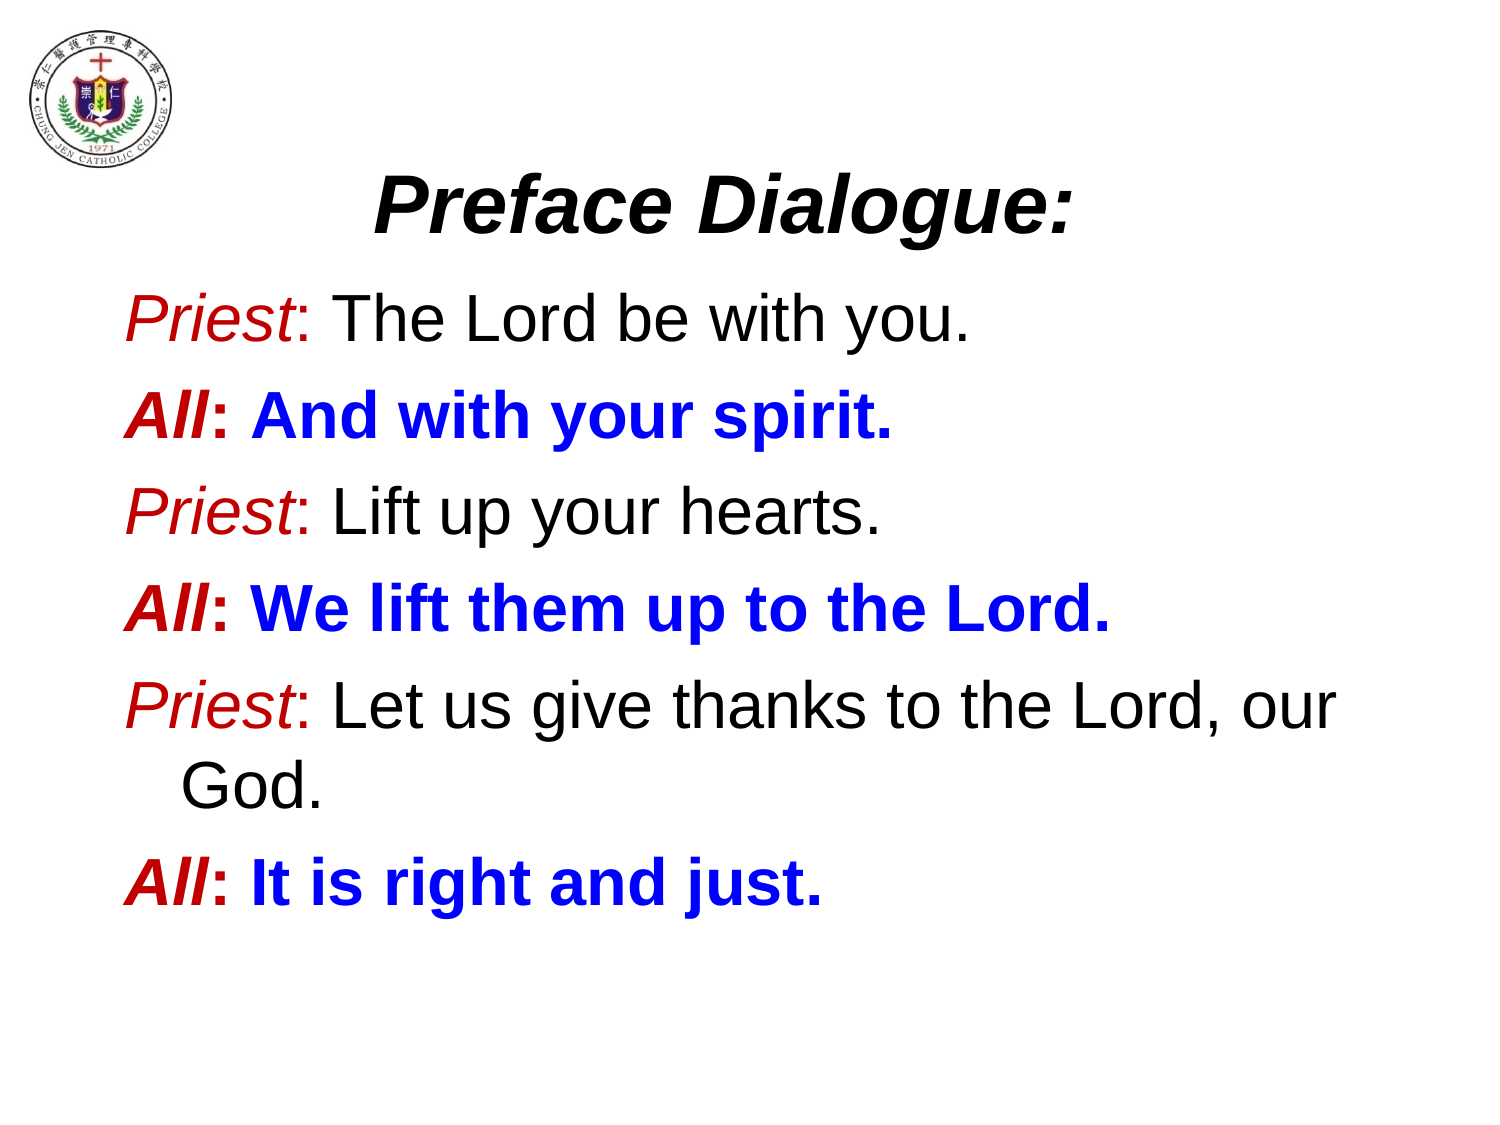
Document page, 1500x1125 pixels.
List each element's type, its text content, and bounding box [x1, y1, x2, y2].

list Priest: The Lord be with you. All: And with your spirit. Priest: Lift up your hearts. All: We lift them up to the Lord. Priest: Let us give thanks to the Lord, our God. All: It is right and just. [53, 267, 1500, 1005]
title Preface Dialogue: [135, 42, 1315, 185]
